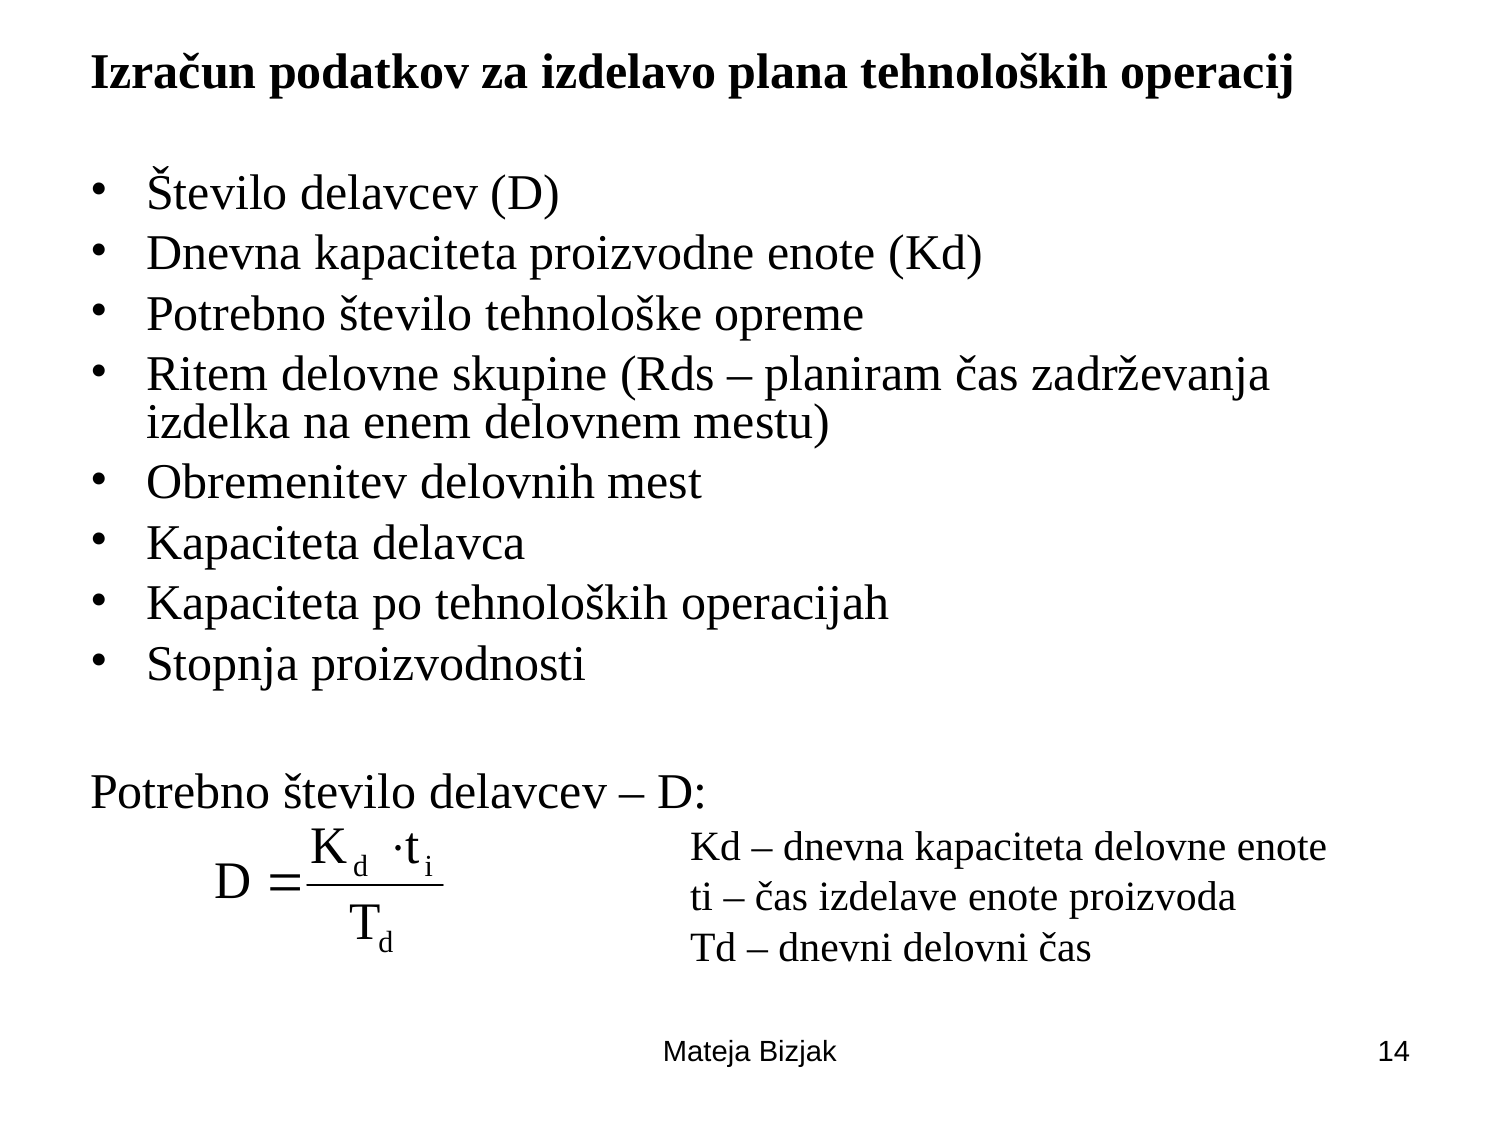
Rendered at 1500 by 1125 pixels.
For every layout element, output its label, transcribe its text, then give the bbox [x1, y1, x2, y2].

text_box Mateja Bizjak [512, 1047, 988, 1103]
list Izračun podatkov za izdelavo plana tehnoloških operacij Število delavcev (D) Dnevna kapaciteta proizvodne enote (Kd) Potrebno število tehnološke opreme Ritem delovne skupine (Rds – planiram čas zadrževanja izdelka na enem delovnem mestu) Obremenitev delovnih mest Kapaciteta delavca Kapaciteta po tehnoloških operacijah Stopnja proizvodnosti Potrebno število delavcev – D: Kd – dnevna kapaciteta delovne enote ti – čas izdelave enote proizvoda Td – dnevni delovni čas [75, 42, 1426, 1047]
chart [206, 810, 455, 965]
text_box <number> [1074, 1047, 1426, 1103]
